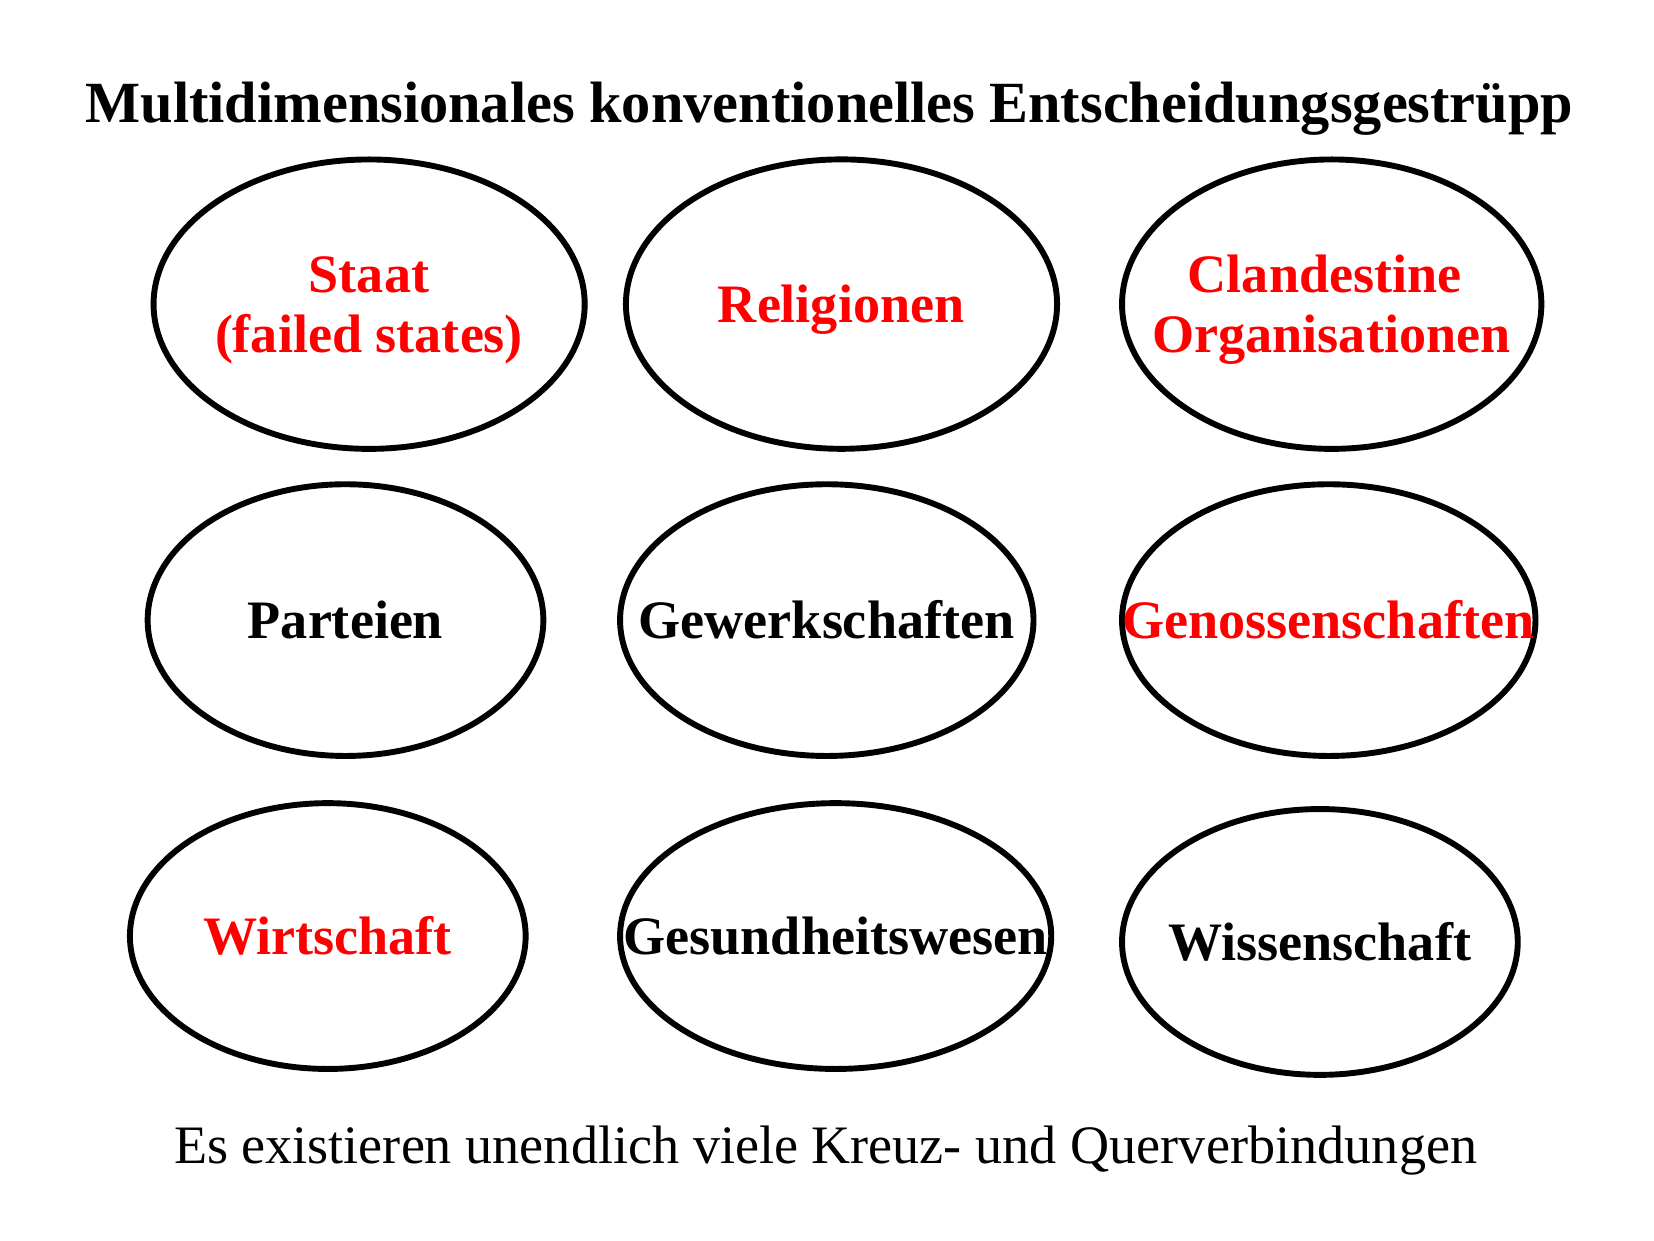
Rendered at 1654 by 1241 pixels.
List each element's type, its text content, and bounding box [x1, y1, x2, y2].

text_box Parteien [147, 484, 544, 756]
text_box Wissenschaft [1122, 809, 1518, 1075]
text_box Genossenschaften [1122, 484, 1536, 756]
text_box Multidimensionales konventionelles Entscheidungsgestrüpp [70, 62, 1607, 143]
text_box Staat (failed states) [153, 159, 585, 449]
text_box Wirtschaft [129, 803, 526, 1069]
text_box Gewerkschaften [620, 484, 1034, 756]
text_box Clandestine Organisationen [1122, 159, 1542, 449]
text_box Es existieren unendlich viele Kreuz- und Querverbindungen [159, 1107, 1495, 1183]
text_box Gesundheitswesen [620, 803, 1052, 1069]
text_box Religionen [625, 159, 1058, 449]
